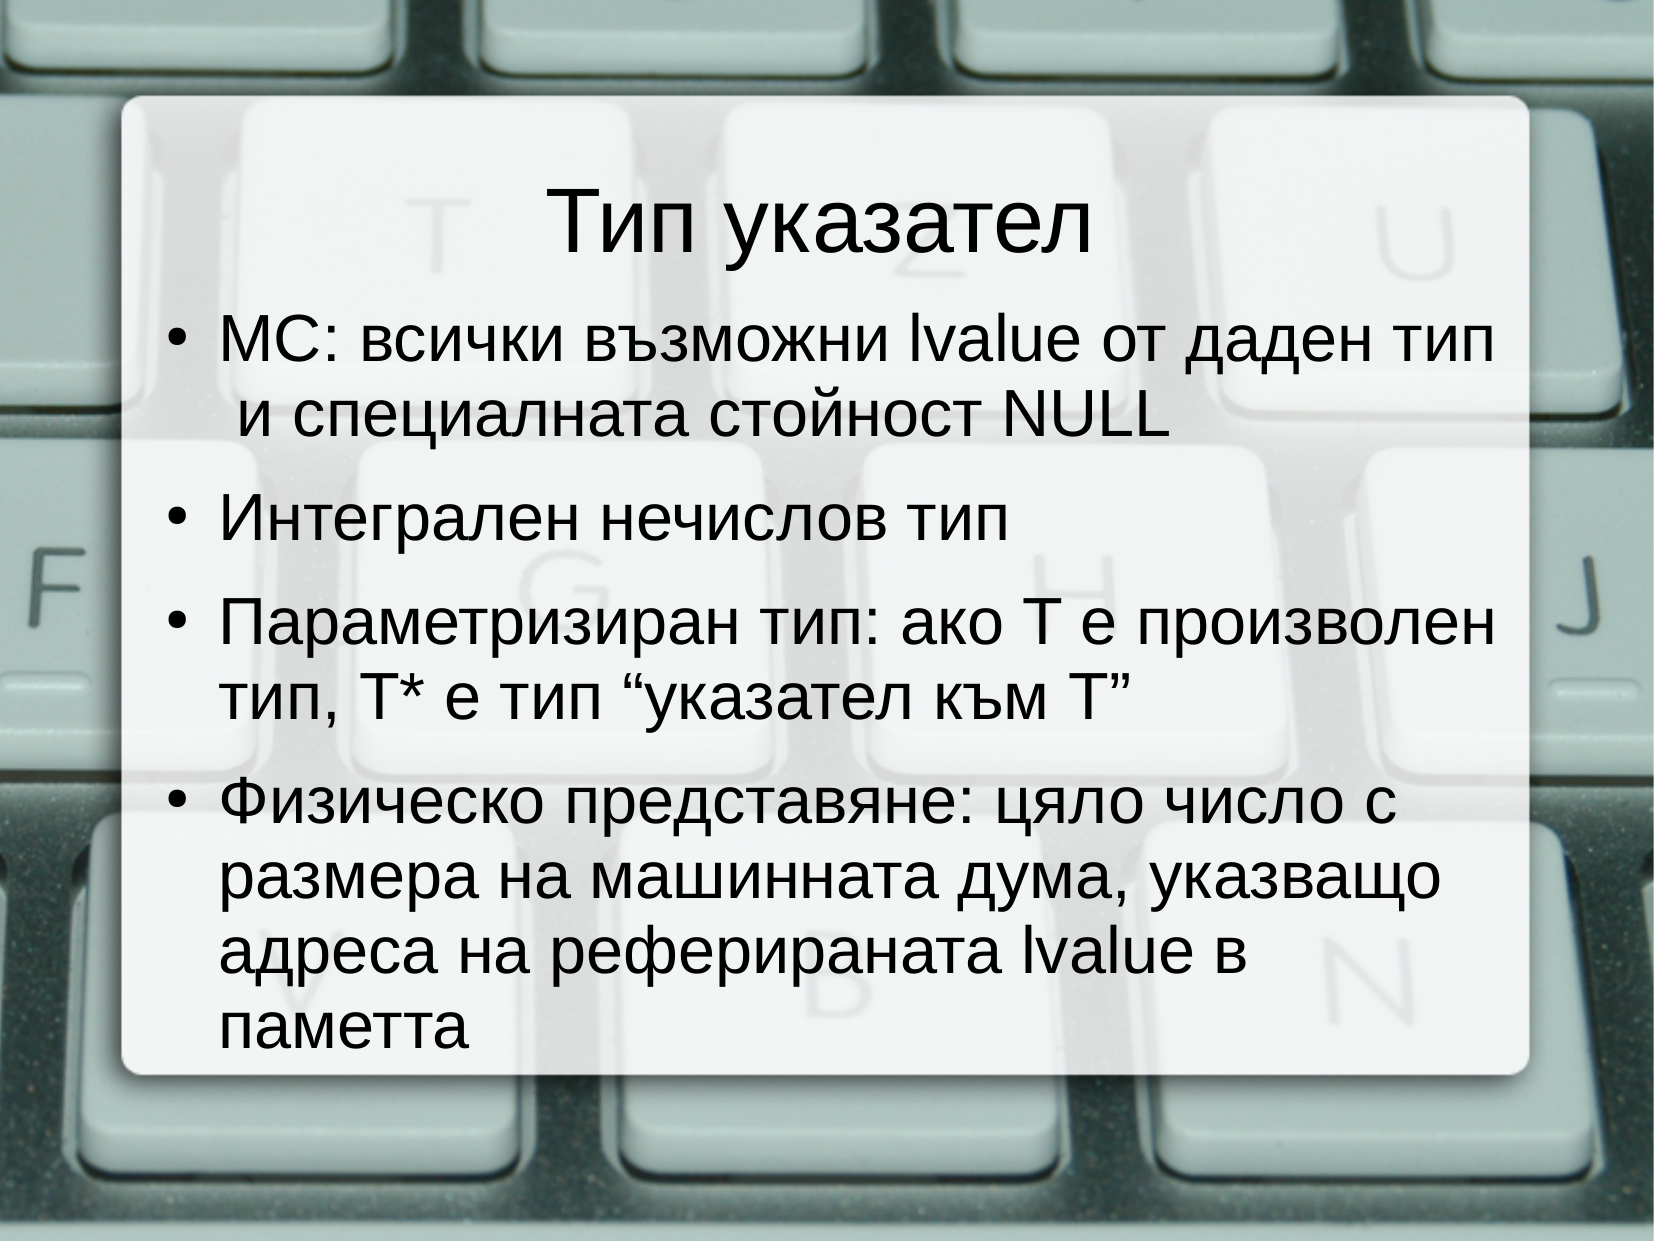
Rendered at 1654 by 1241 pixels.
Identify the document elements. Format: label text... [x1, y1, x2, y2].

list МС: всички възможни lvalue от даден тип и специалната стойност NULL Интегрален нечислов тип Параметризиран тип: ако T е произволен тип, T* е тип “указател към T” Физическо представяне: цяло число с размера на машинната дума, указващо адреса на реферираната lvalue в паметта [147, 301, 1506, 1167]
picture [0, 0, 1654, 1241]
title Тип указател [135, 117, 1506, 325]
